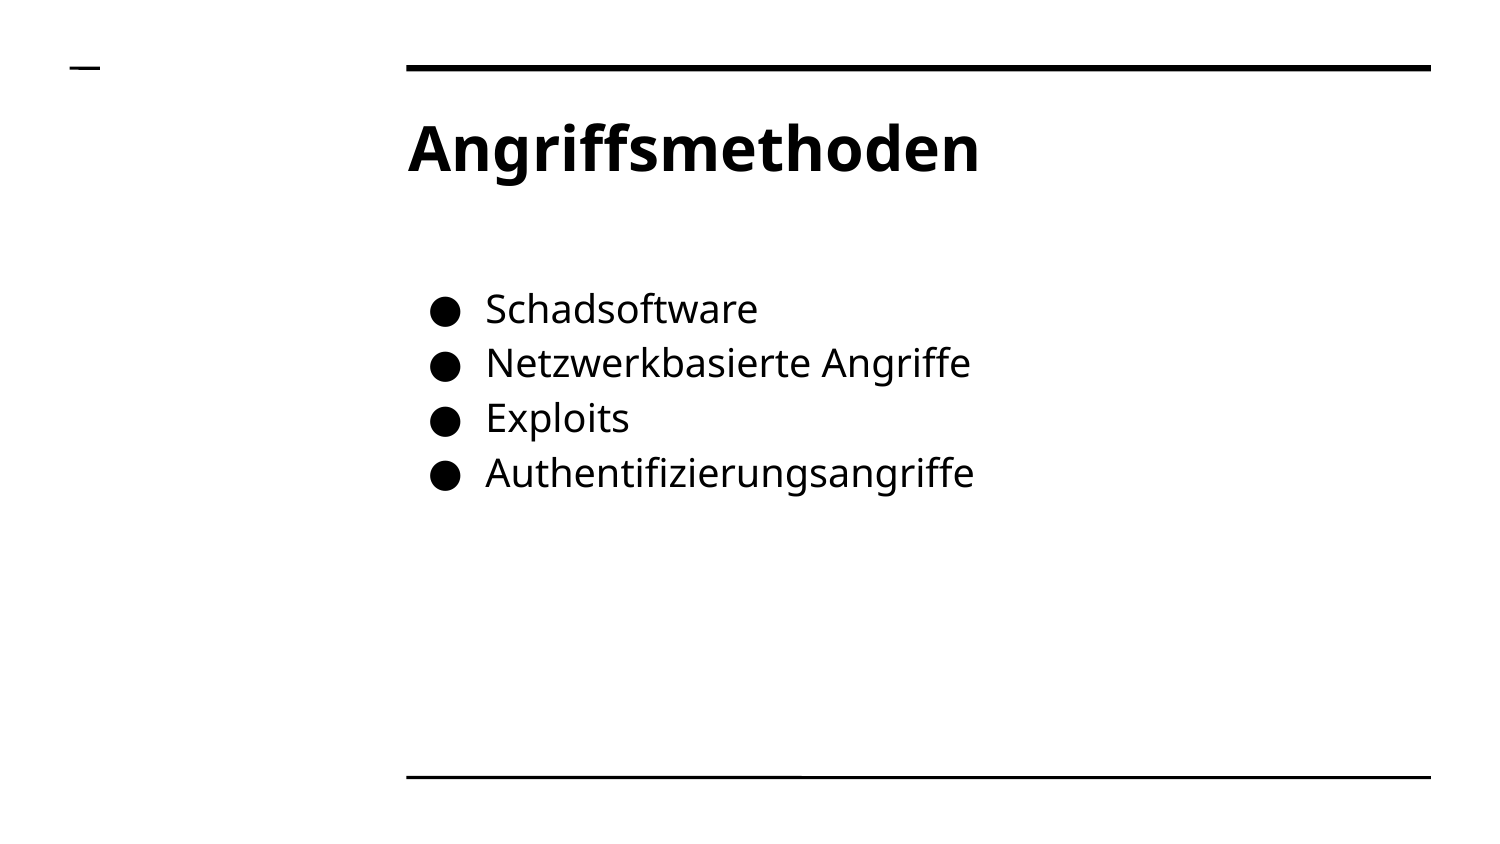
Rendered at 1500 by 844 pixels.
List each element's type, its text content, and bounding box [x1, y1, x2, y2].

list Schadsoftware Netzwerkbasierte Angriffe Exploits Authentifizierungsangriffe [395, 261, 1433, 755]
title Angriffsmethoden [393, 94, 1431, 199]
